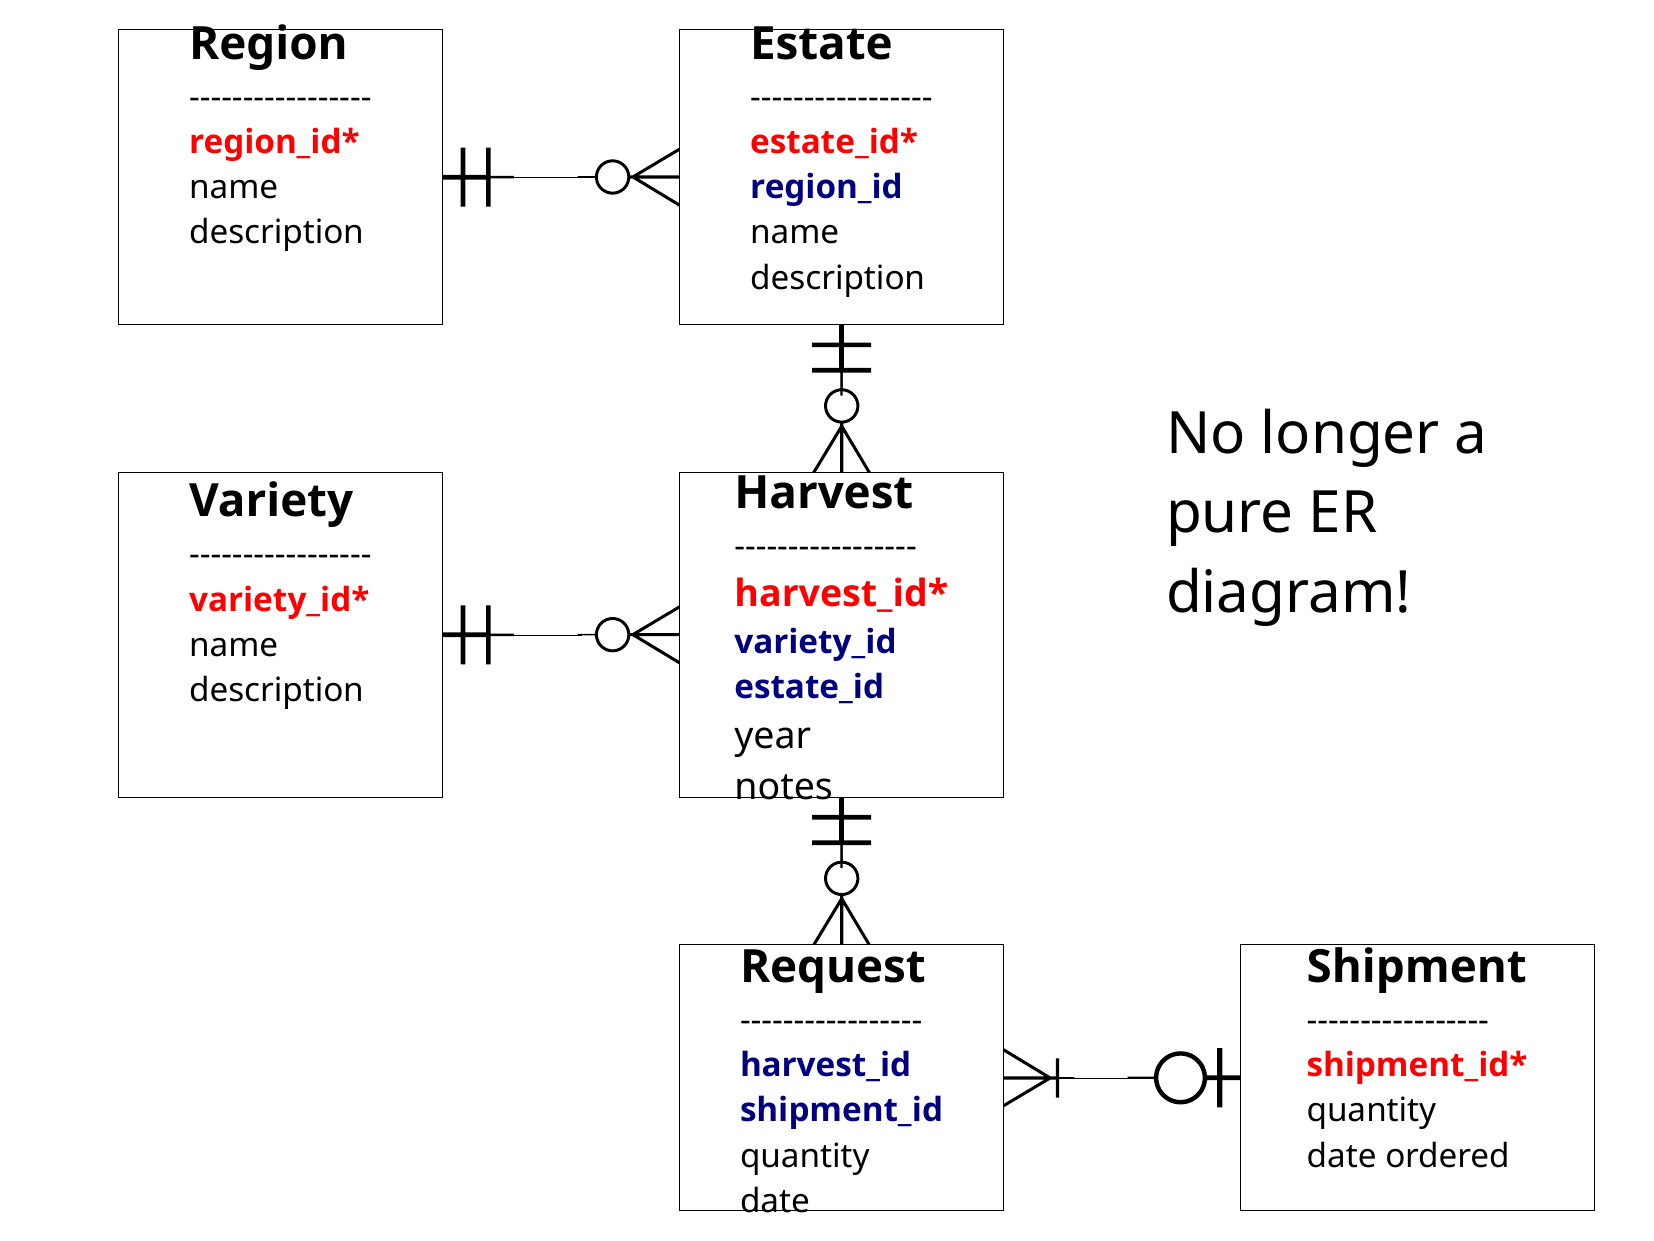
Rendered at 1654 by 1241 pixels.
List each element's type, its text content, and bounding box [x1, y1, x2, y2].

text_box Shipment ----------------- shipment_id* quantity date ordered [1240, 944, 1595, 1211]
text_box Request ----------------- harvest_id shipment_id quantity date [679, 944, 1004, 1211]
text_box Harvest ----------------- harvest_id* variety_id estate_id year notes [679, 472, 1004, 798]
text_box Region ----------------- region_id* name description [118, 29, 443, 325]
text_box Variety ----------------- variety_id* name description [118, 472, 443, 798]
text_box No longer a pure ER diagram! [1151, 383, 1595, 768]
text_box Estate ----------------- estate_id* region_id name description [679, 29, 1004, 325]
